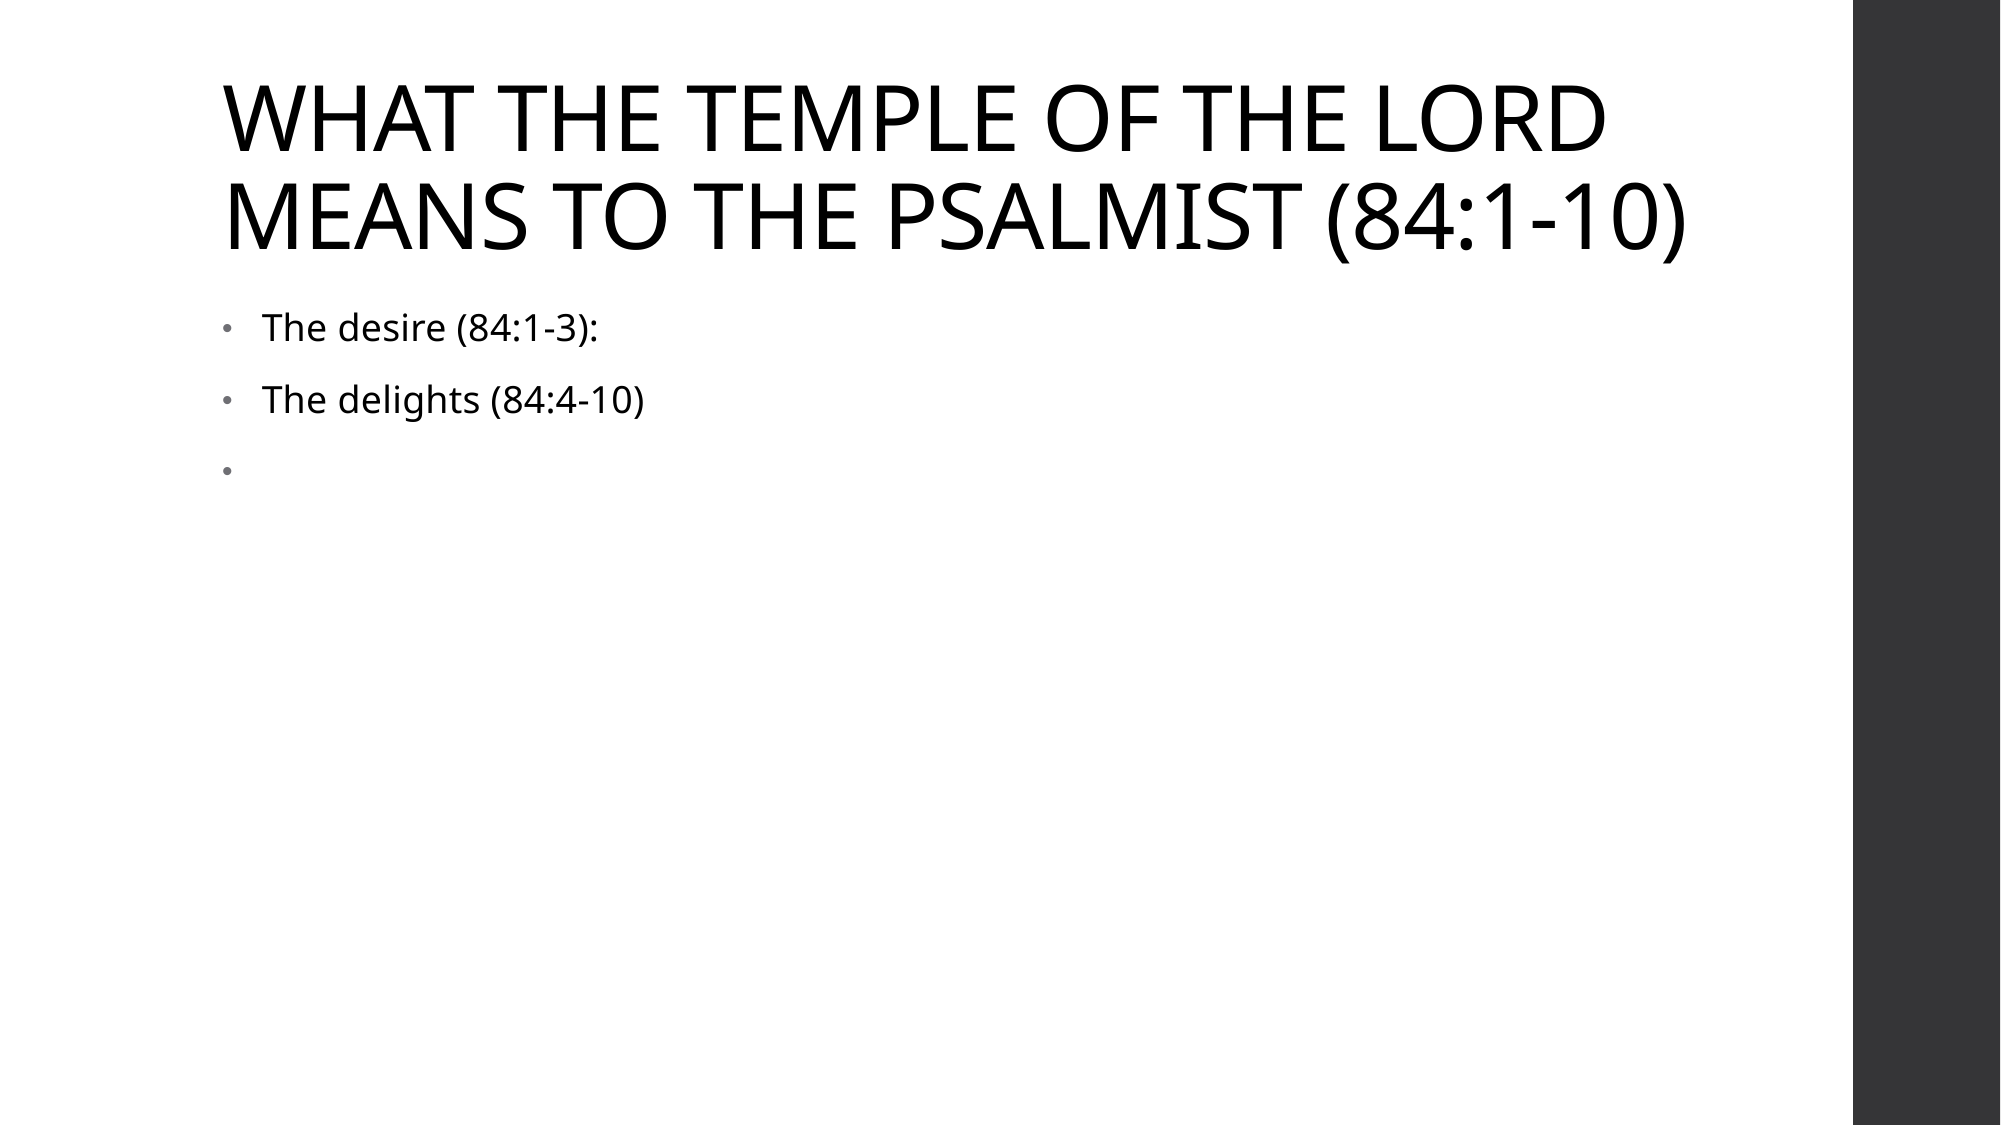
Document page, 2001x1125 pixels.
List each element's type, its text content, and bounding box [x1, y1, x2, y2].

title WHAT THE TEMPLE OF THE LORD MEANS TO THE PSALMIST (84:1-10) [206, 60, 1797, 278]
list The desire (84:1-3): The delights (84:4-10) [206, 299, 1617, 1014]
